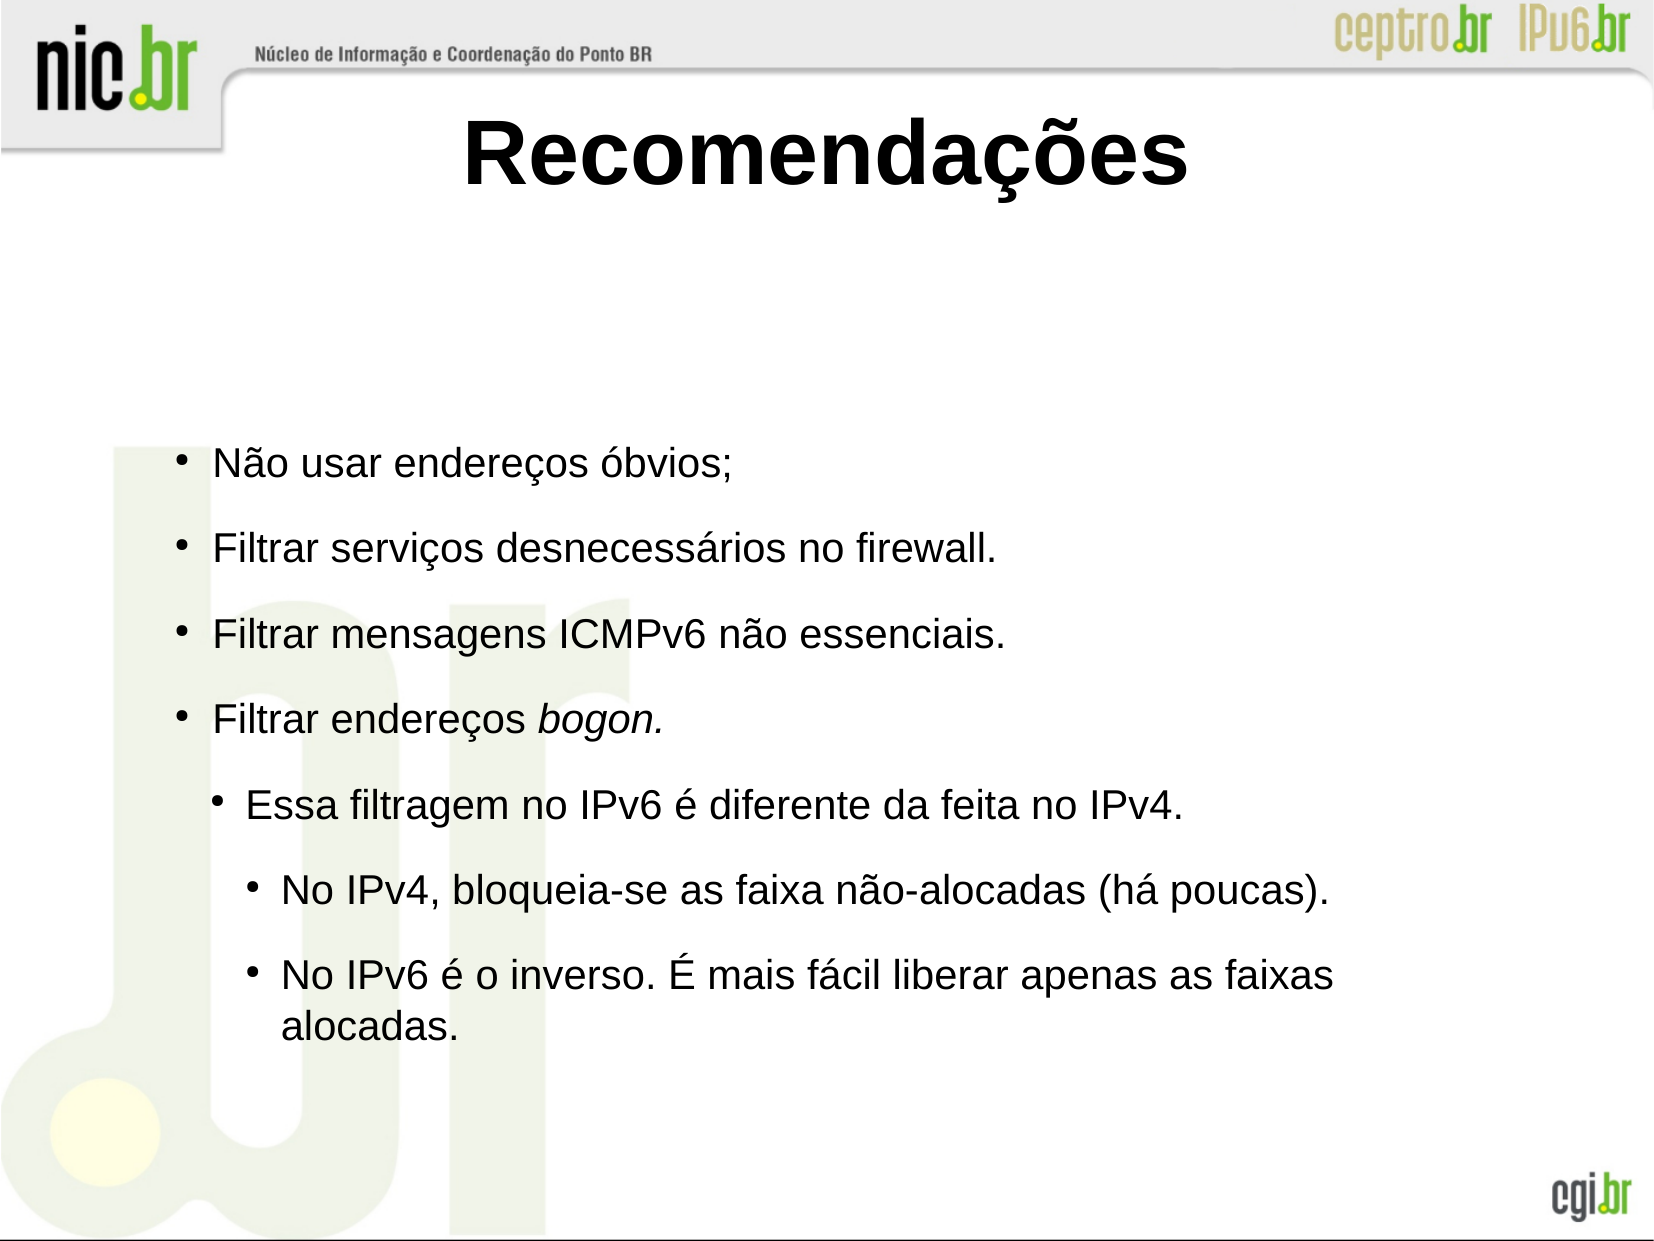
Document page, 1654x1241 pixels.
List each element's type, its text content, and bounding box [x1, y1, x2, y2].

picture [0, 0, 1654, 1241]
text_box Recomendações [103, 85, 1551, 204]
text_box Não usar endereços óbvios; Filtrar serviços desnecessários no firewall. Filtrar mensagens ICMPv6 não essenciais. Filtrar endereços bogon. Essa filtragem no IPv6 é diferente da feita no IPv4. No IPv4, bloqueia-se as faixa não-alocadas (há poucas). No IPv6 é o inverso. É mais fácil liberar apenas as faixas alocadas. [159, 428, 1494, 978]
